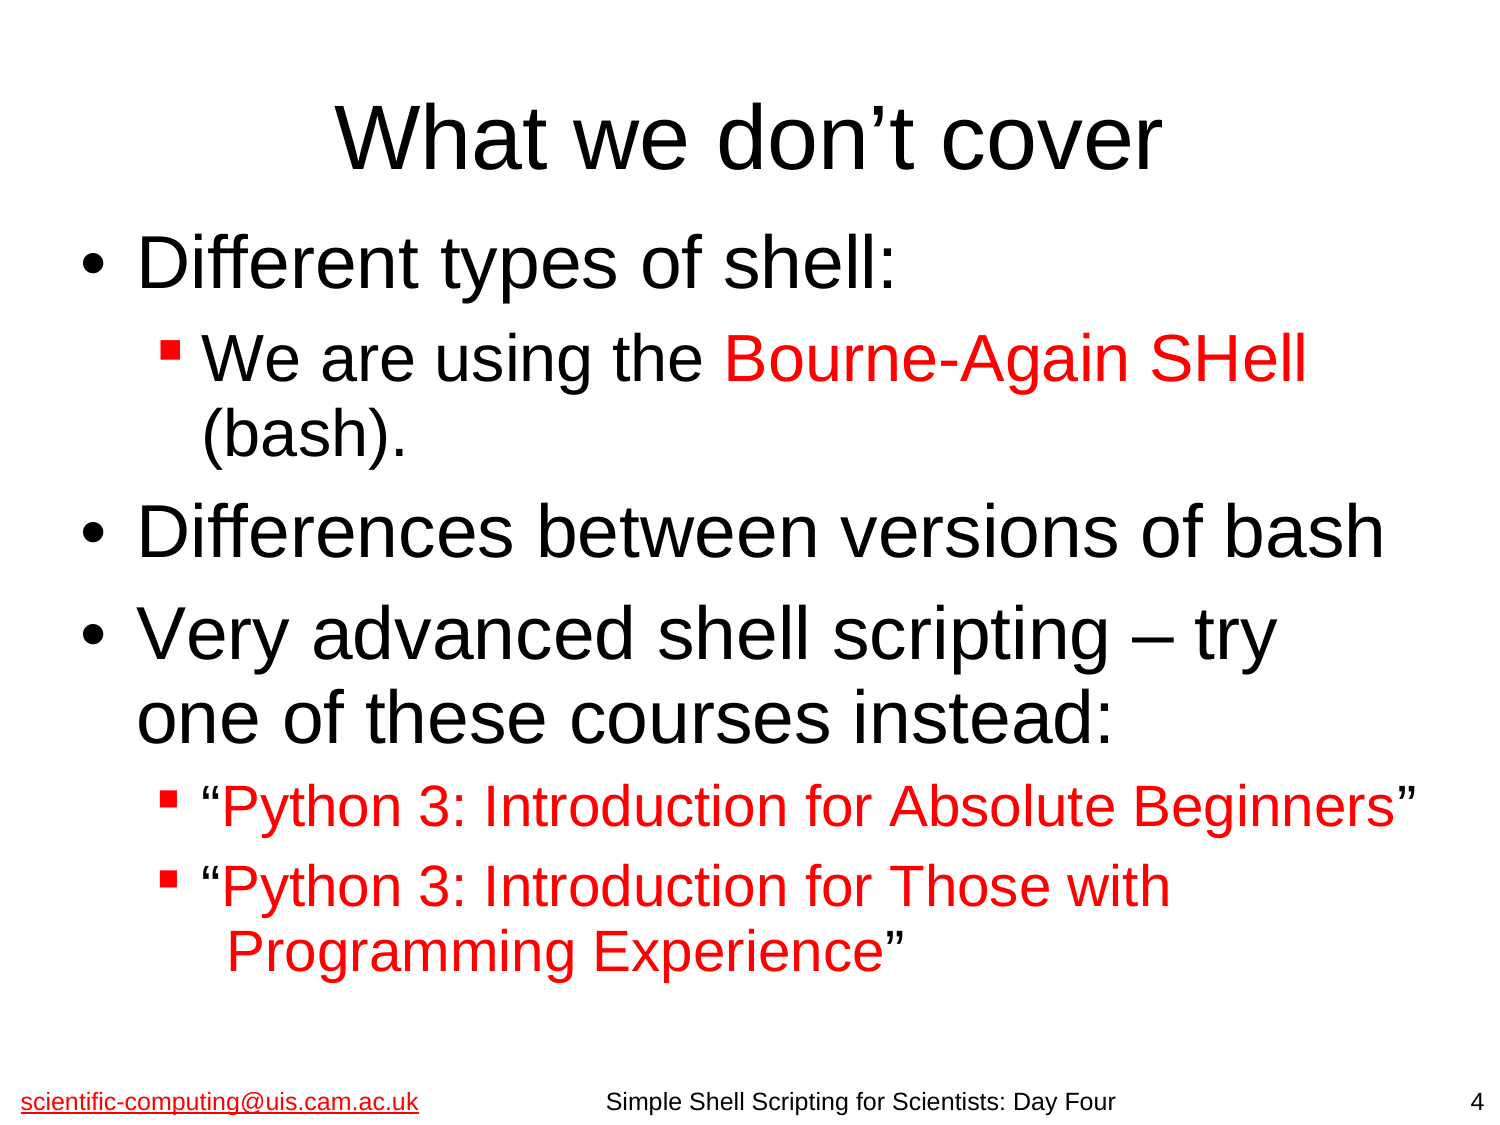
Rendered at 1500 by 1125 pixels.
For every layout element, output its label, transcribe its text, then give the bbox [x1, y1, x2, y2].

title What we don’t cover [112, 74, 1388, 201]
list Different types of shell: We are using the Bourne-Again SHell (bash). Differences between versions of bash Very advanced shell scripting – try one of these courses instead: “Python 3: Introduction for Absolute Beginners” “Python 3: Introduction for Those with Programming Experience” [65, 212, 1435, 1063]
